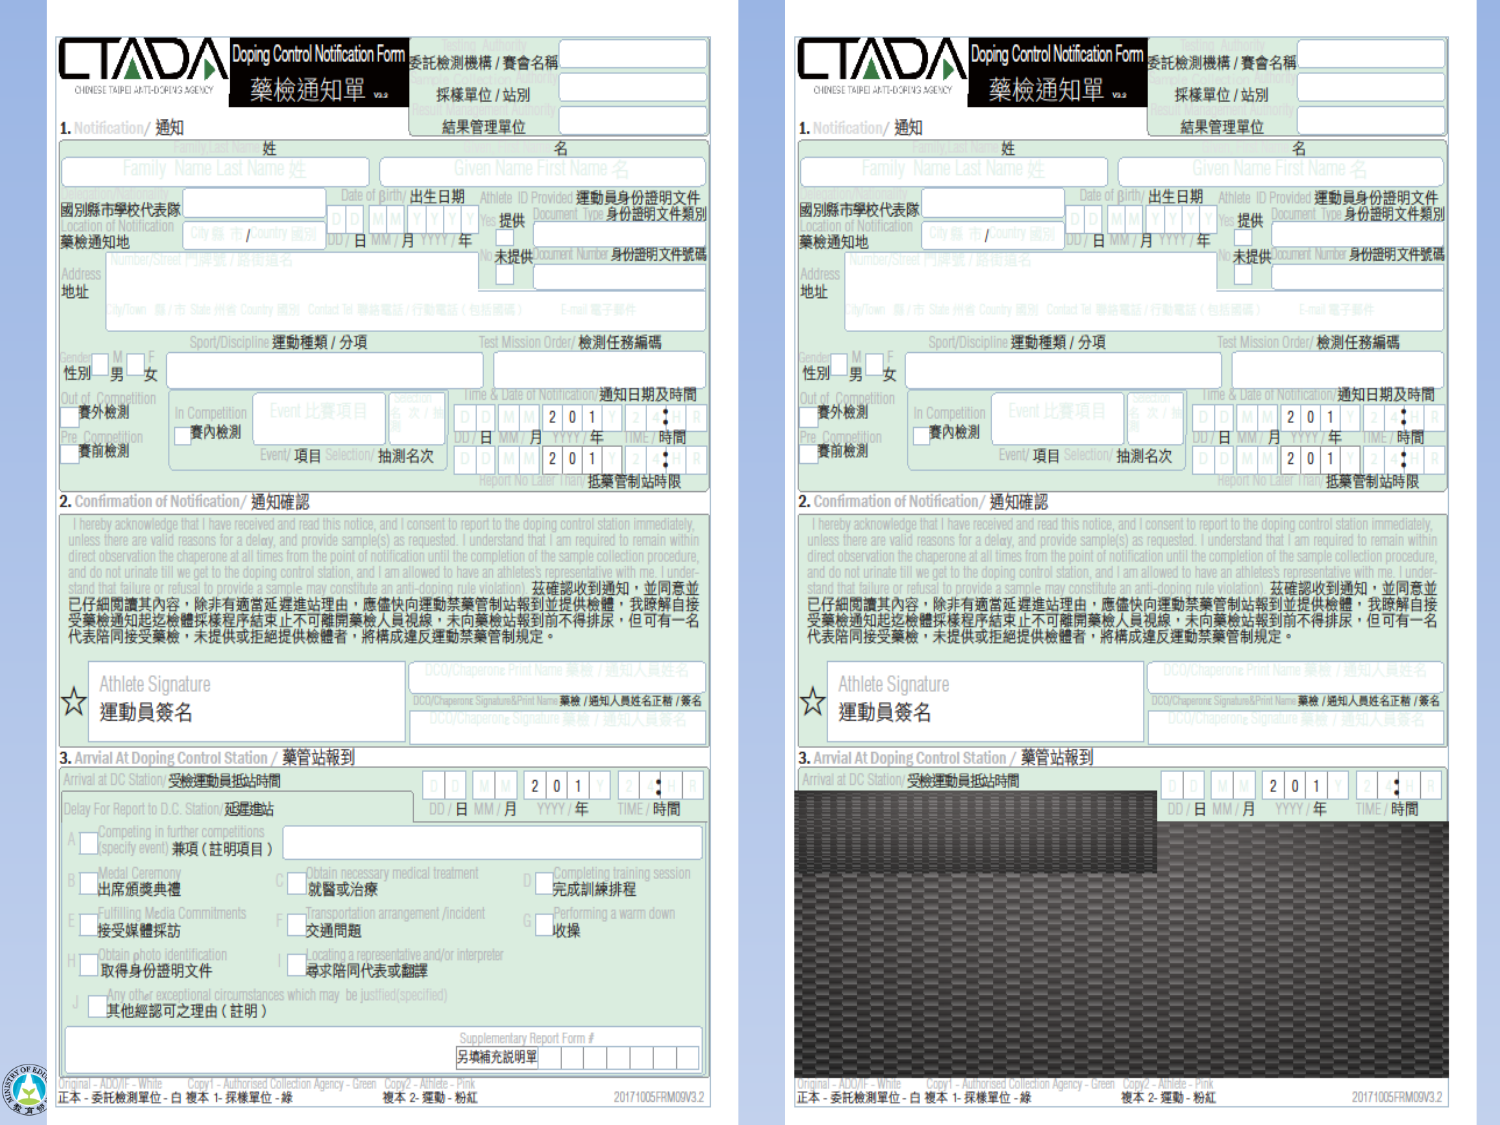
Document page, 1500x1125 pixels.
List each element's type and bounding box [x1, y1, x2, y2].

chart [46, 0, 739, 1125]
chart [785, 0, 1477, 1125]
